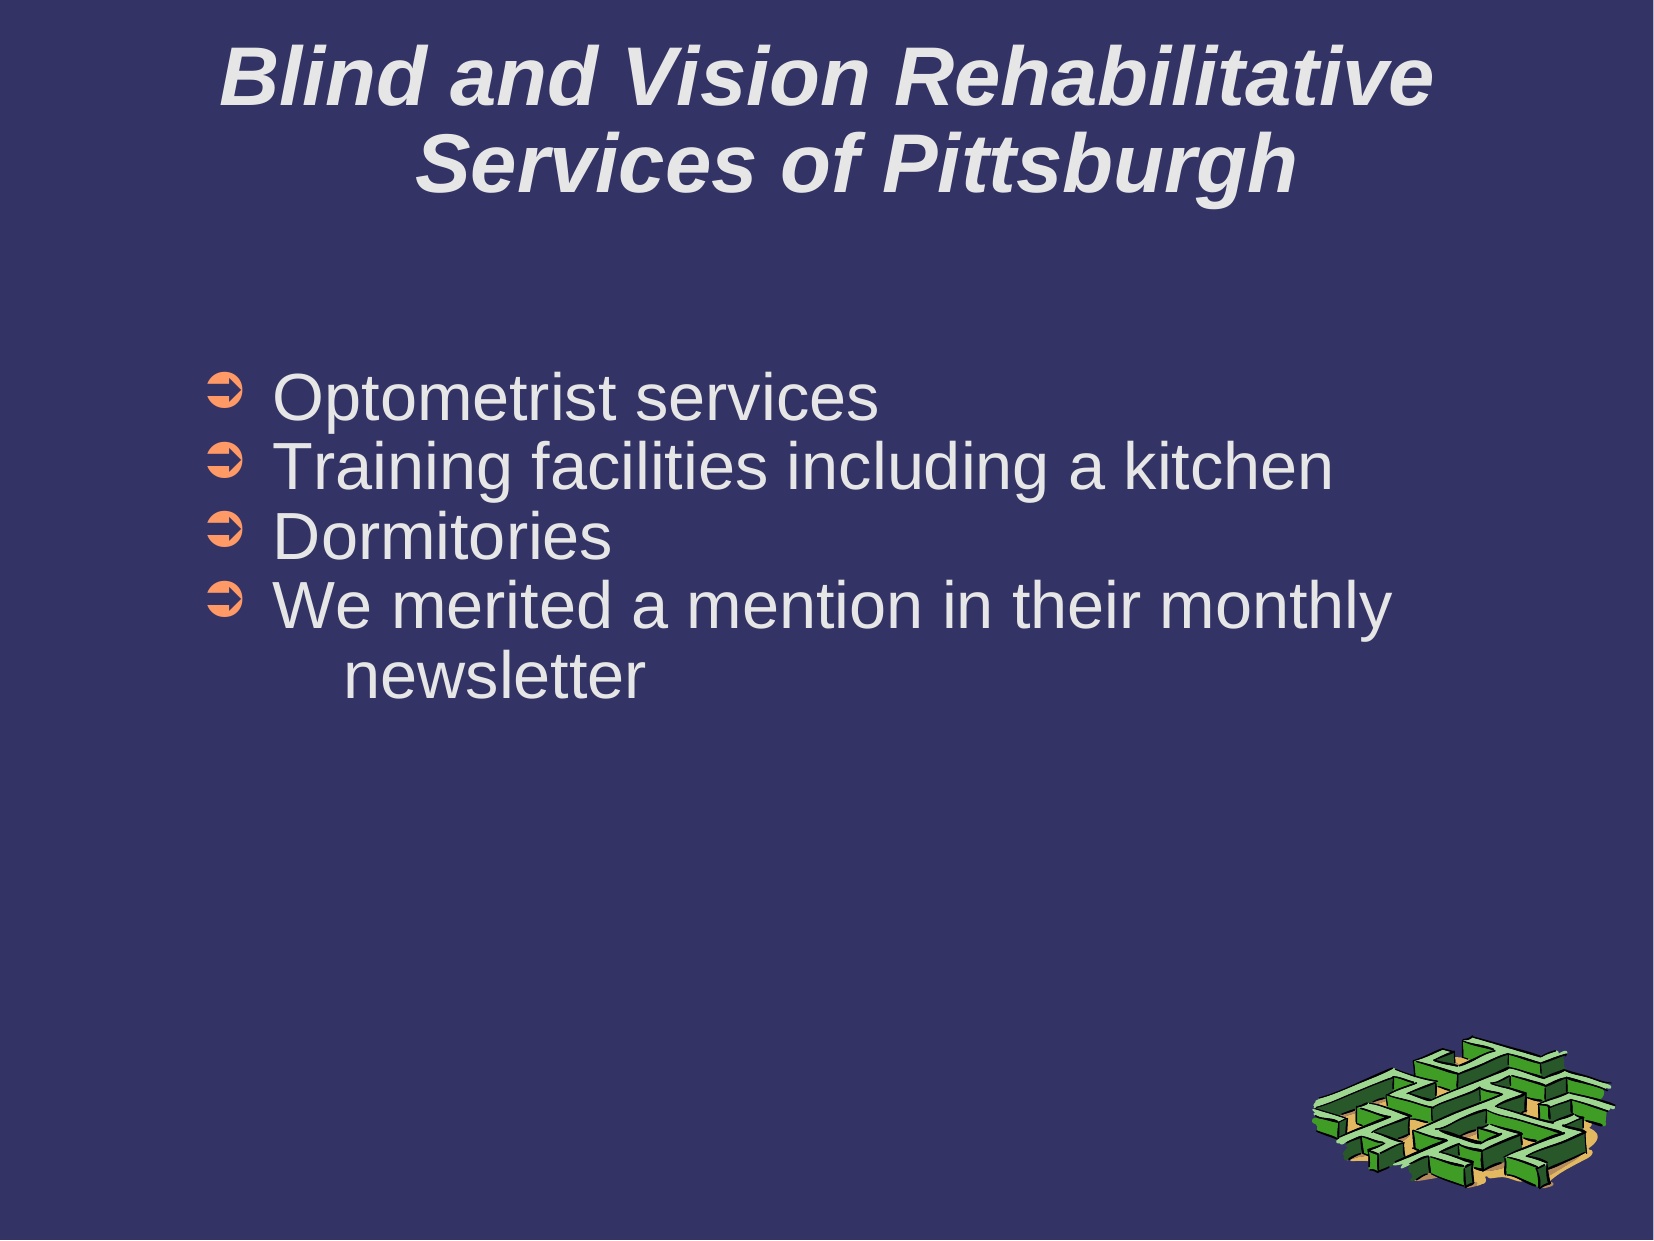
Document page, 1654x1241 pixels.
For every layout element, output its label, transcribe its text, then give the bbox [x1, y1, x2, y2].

title Blind and Vision Rehabilitative Services of Pittsburgh [121, 19, 1534, 227]
list Optometrist services Training facilities including a kitchen Dormitories We merited a mention in their monthly newsletter [178, 364, 1570, 1147]
